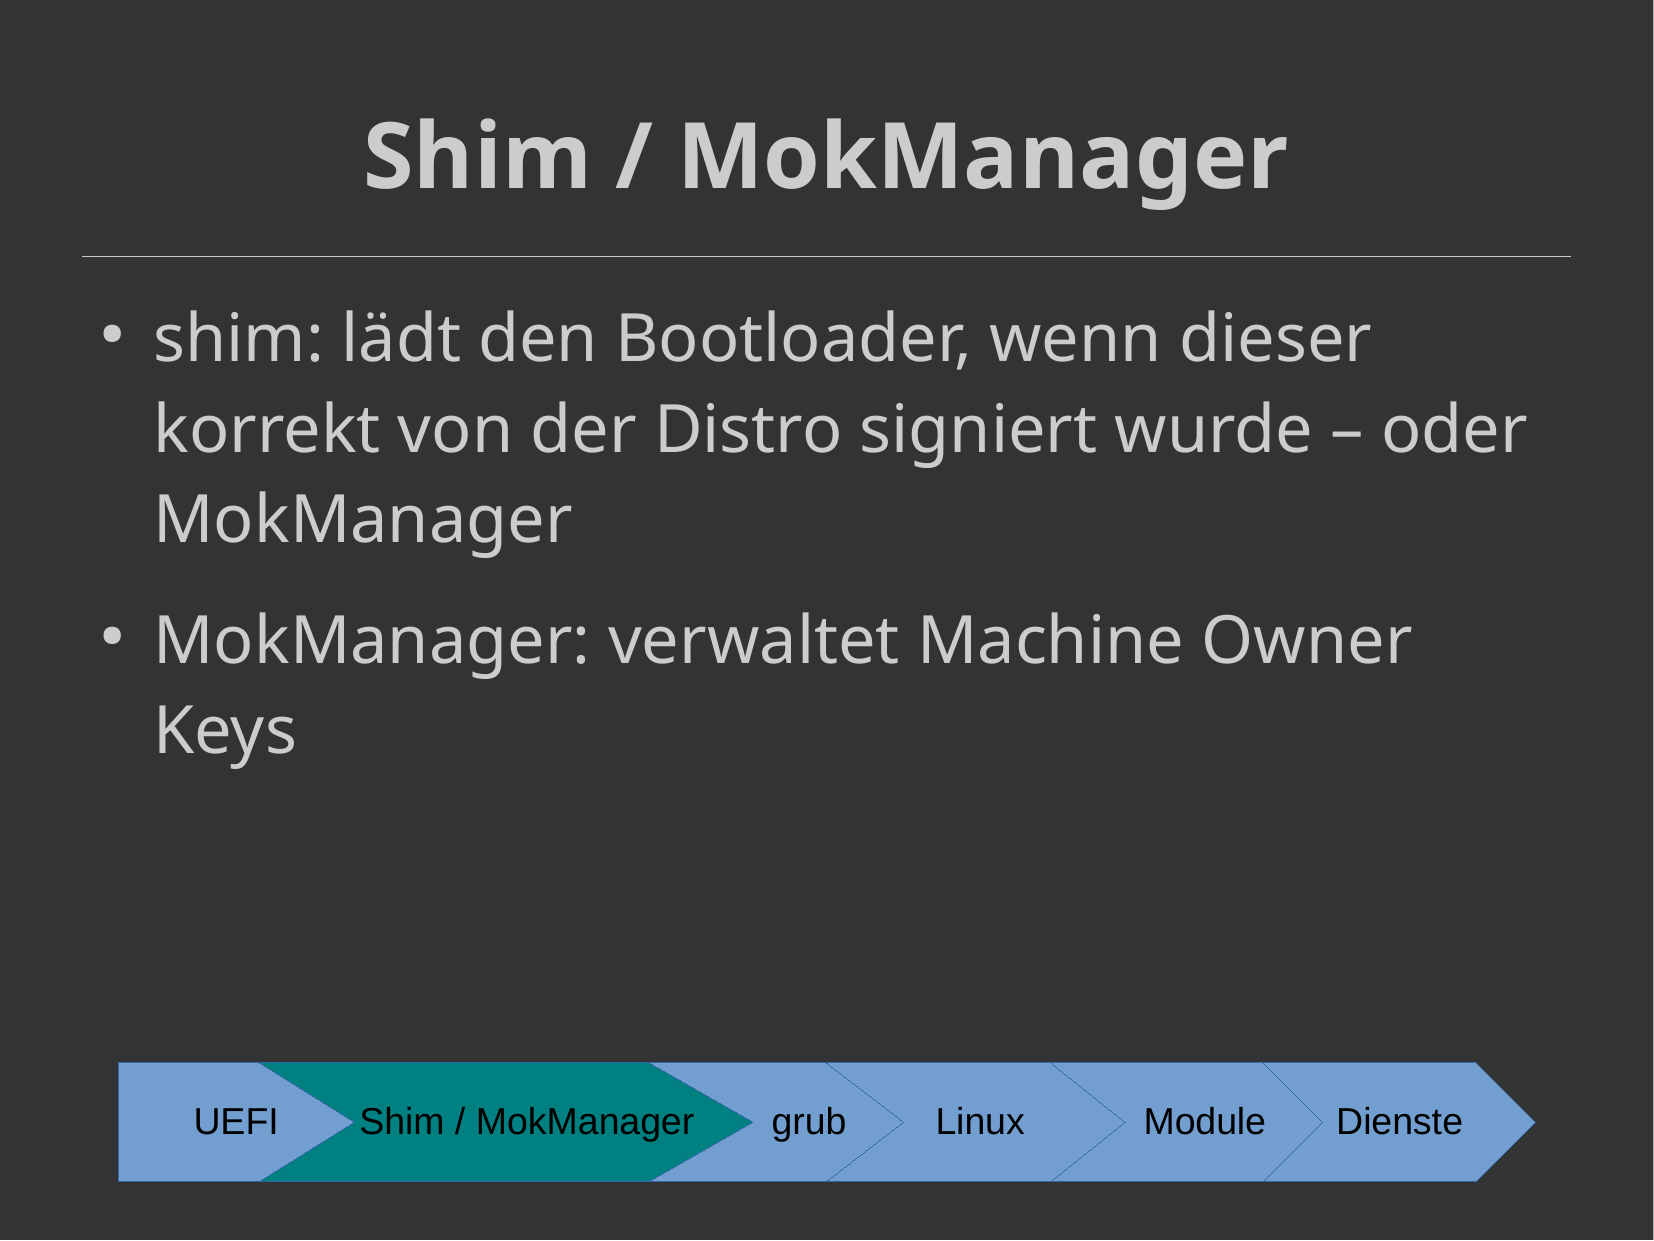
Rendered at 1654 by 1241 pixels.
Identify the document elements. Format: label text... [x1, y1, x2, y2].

list shim: lädt den Bootloader, wenn dieser korrekt von der Distro signiert wurde – oder MokManager MokManager: verwaltet Machine Owner Keys [82, 290, 1571, 1010]
text_box Module [1051, 1062, 1321, 1182]
text_box Shim / MokManager [260, 1062, 751, 1182]
text_box Linux [826, 1062, 1123, 1182]
text_box UEFI [118, 1062, 355, 1182]
title Shim / MokManager [82, 49, 1571, 257]
text_box Dienste [1263, 1062, 1536, 1182]
text_box grub [649, 1062, 902, 1182]
